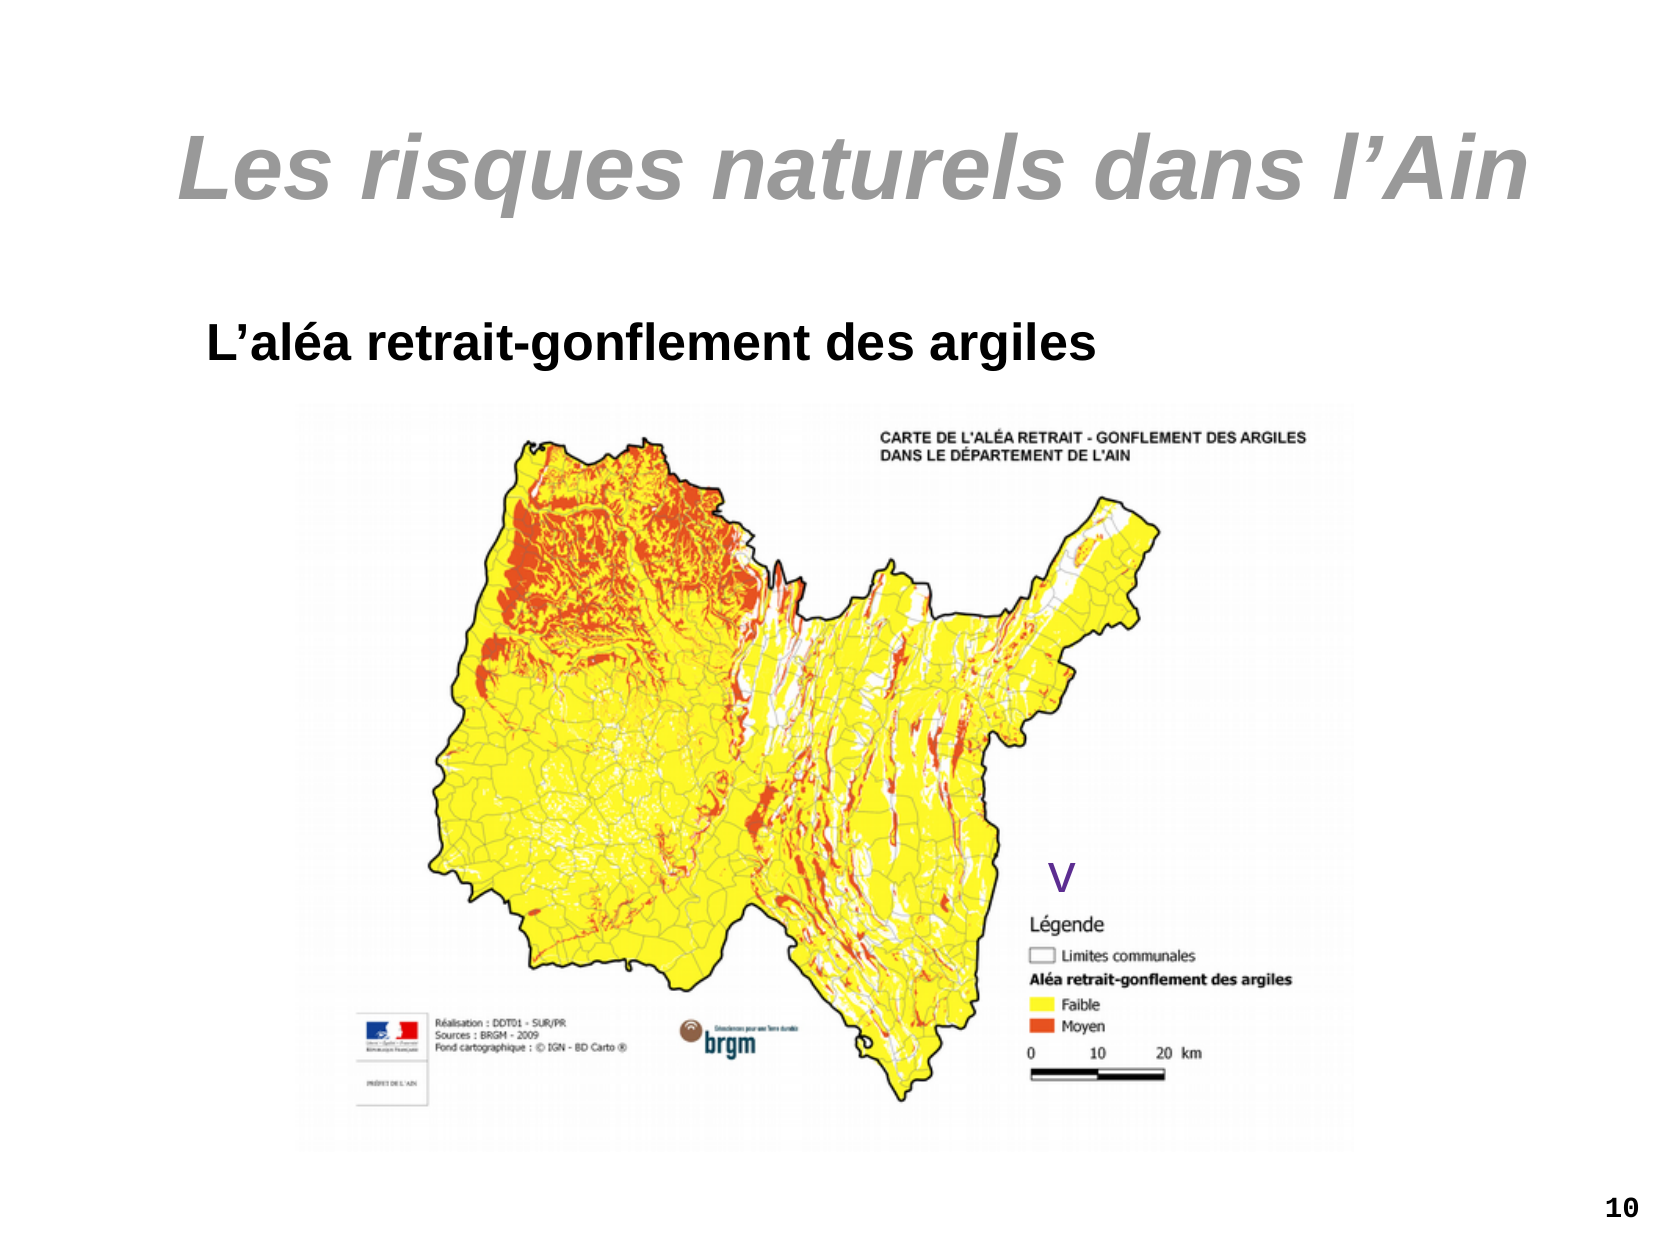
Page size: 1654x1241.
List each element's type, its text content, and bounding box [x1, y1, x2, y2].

list L’aléa retrait-gonflement des argiles [177, 312, 1595, 1123]
title Les risques naturels dans l’Ain [177, 65, 1625, 271]
picture [295, 403, 1354, 1152]
text_box v [1033, 826, 1300, 907]
